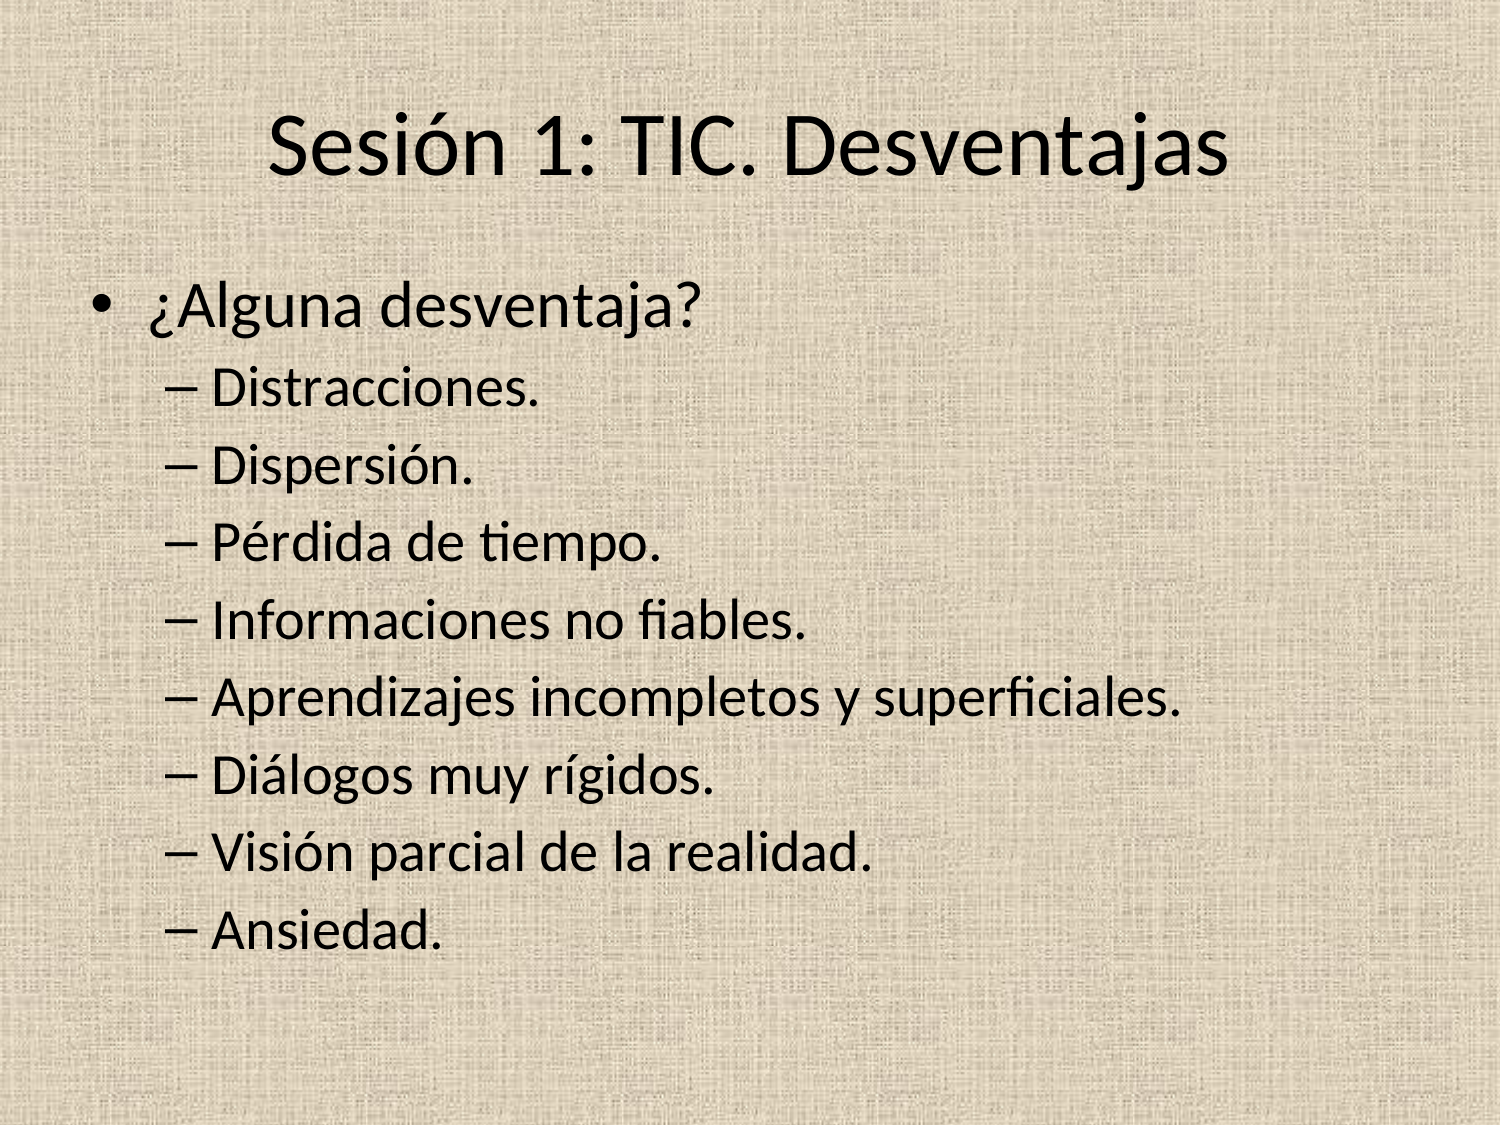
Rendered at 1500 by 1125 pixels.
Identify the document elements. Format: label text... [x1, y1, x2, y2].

title Sesión 1: TIC. Desventajas [75, 45, 1426, 233]
list ¿Alguna desventaja? Distracciones. Dispersión. Pérdida de tiempo. Informaciones no fiables. Aprendizajes incompletos y superficiales. Diálogos muy rígidos. Visión parcial de la realidad. Ansiedad. [75, 262, 1426, 1005]
picture [0, 0, 1500, 1125]
